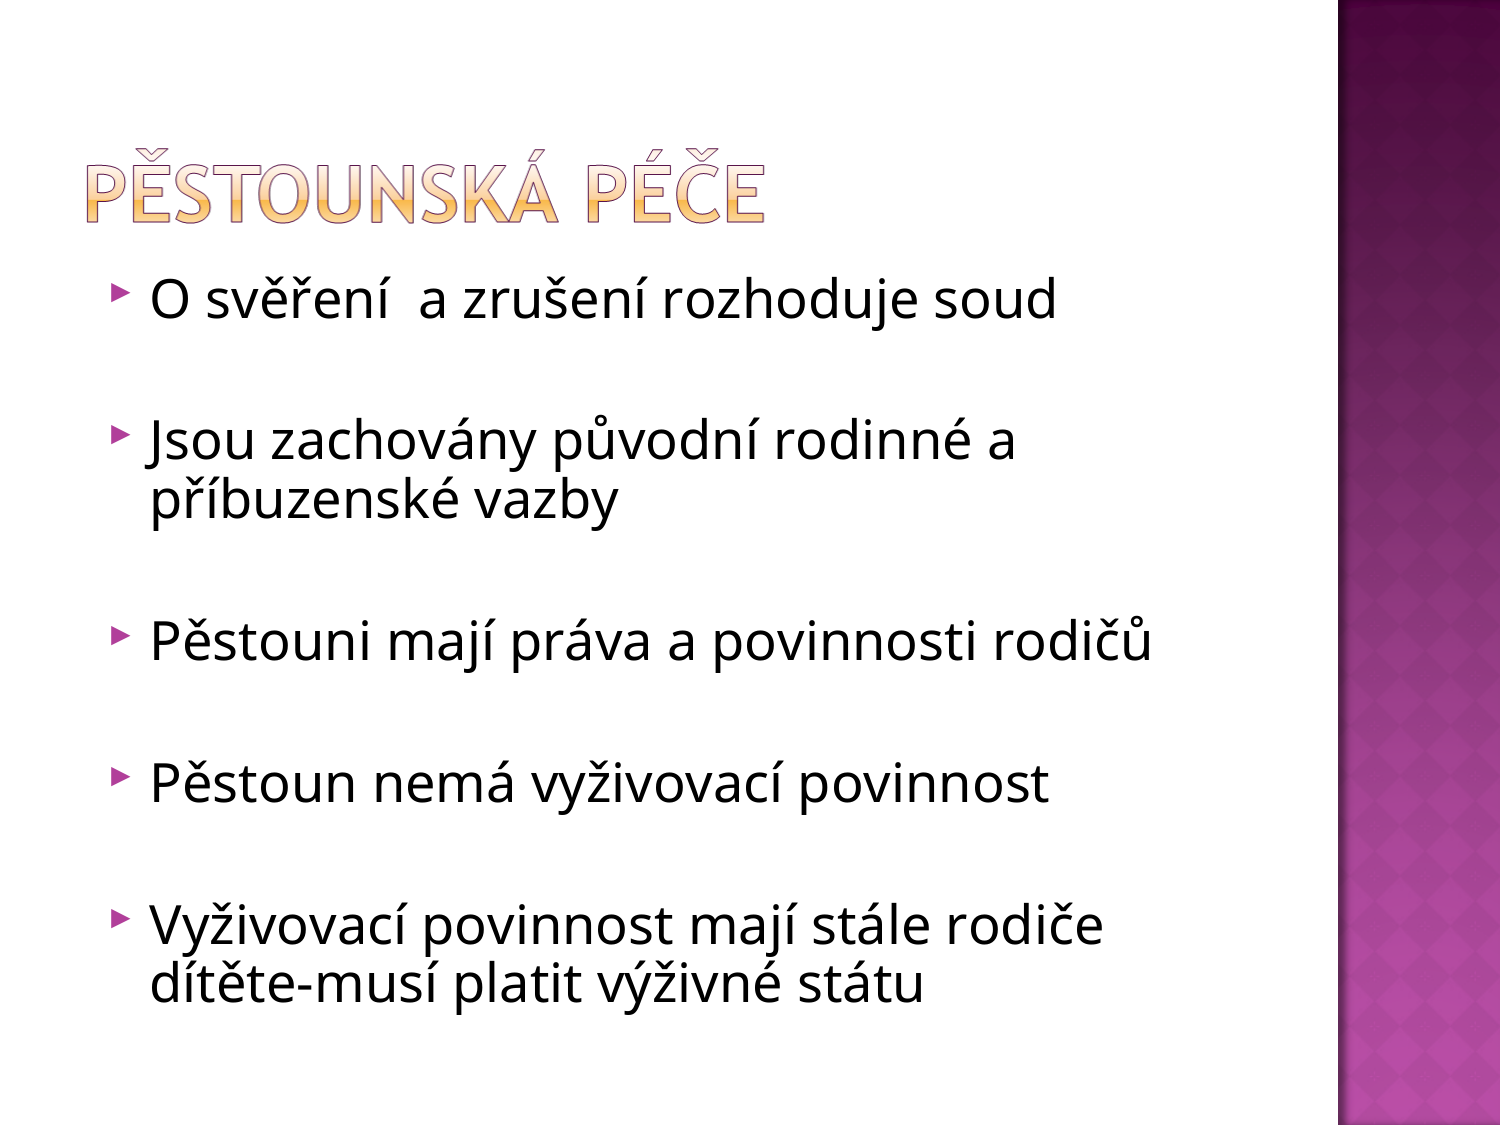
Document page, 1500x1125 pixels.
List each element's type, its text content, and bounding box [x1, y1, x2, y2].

list O svěření a zrušení rozhoduje soud Jsou zachovány původní rodinné a příbuzenské vazby Pěstouni mají práva a povinnosti rodičů Pěstoun nemá vyživovací povinnost Vyživovací povinnost mají stále rodiče dítěte-musí platit výživné státu [75, 263, 1263, 1060]
picture [1337, 0, 1500, 1125]
text_box [34, 52, 1265, 241]
